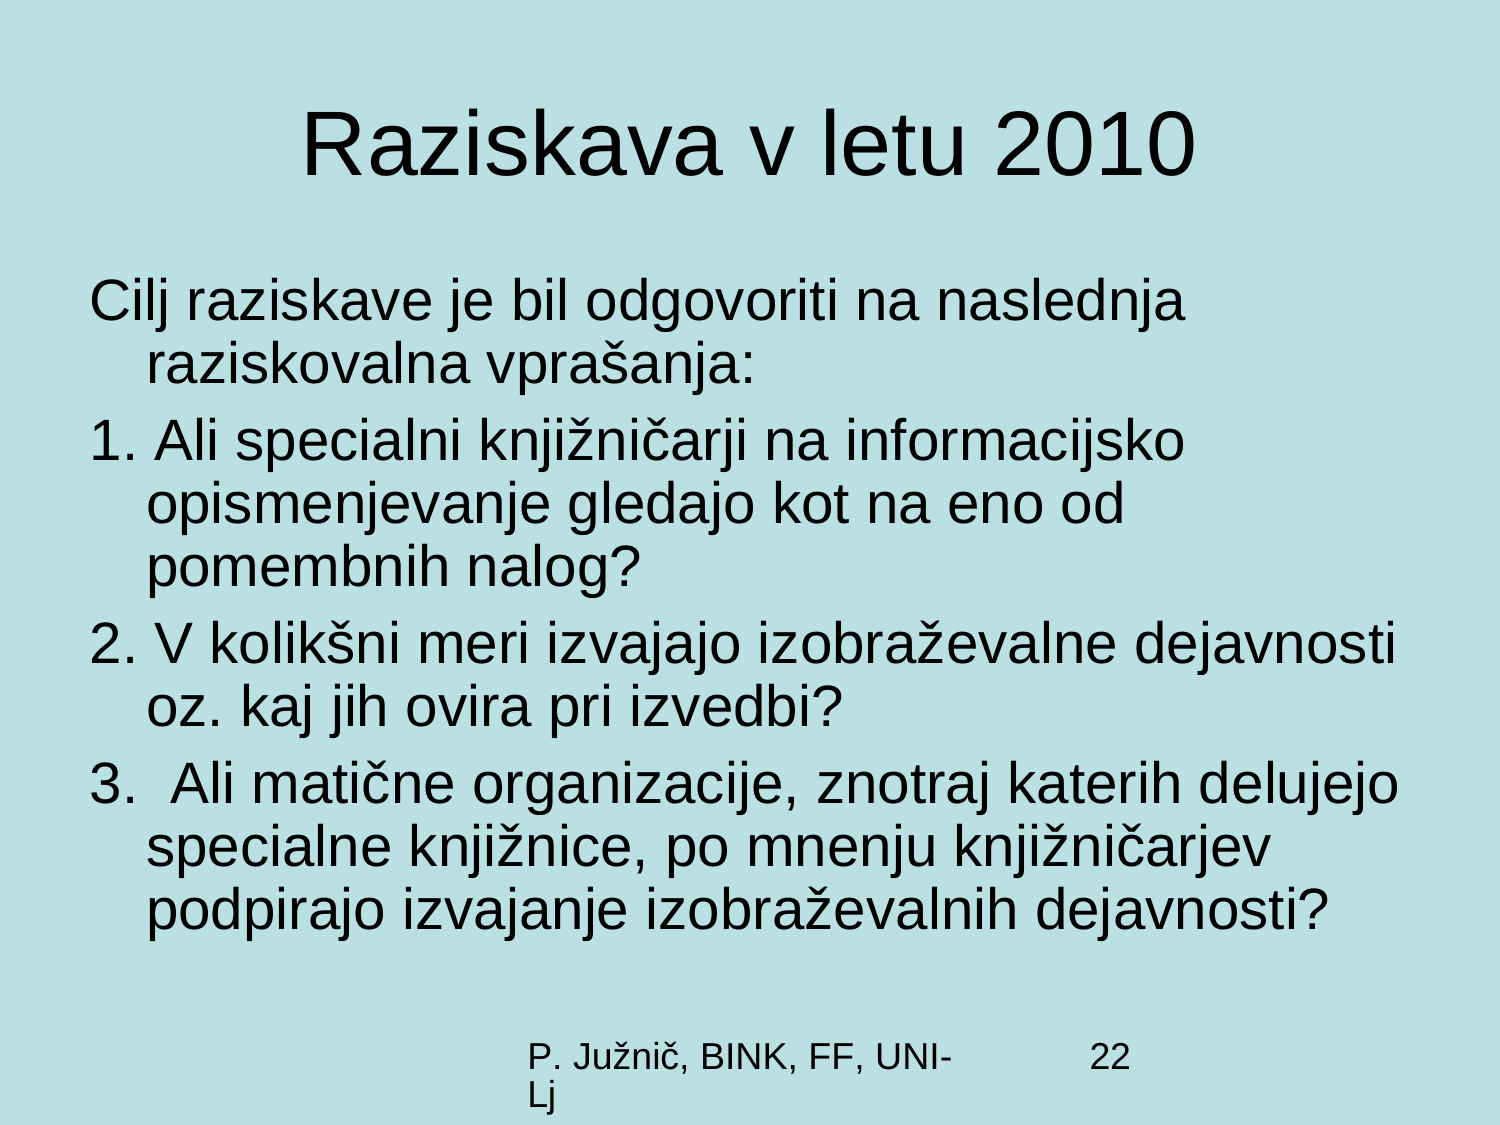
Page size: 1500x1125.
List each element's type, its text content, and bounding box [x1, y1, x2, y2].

list Cilj raziskave je bil odgovoriti na naslednja raziskovalna vprašanja: 1. Ali specialni knjižničarji na informacijsko opismenjevanje gledajo kot na eno od pomembnih nalog? 2. V kolikšni meri izvajajo izobraževalne dejavnosti oz. kaj jih ovira pri izvedbi? 3. Ali matične organizacije, znotraj katerih delujejo specialne knjižnice, po mnenju knjižničarjev podpirajo izvajanje izobraževalnih dejavnosti? [75, 262, 1426, 1006]
title Raziskava v letu 2010 [75, 45, 1426, 233]
